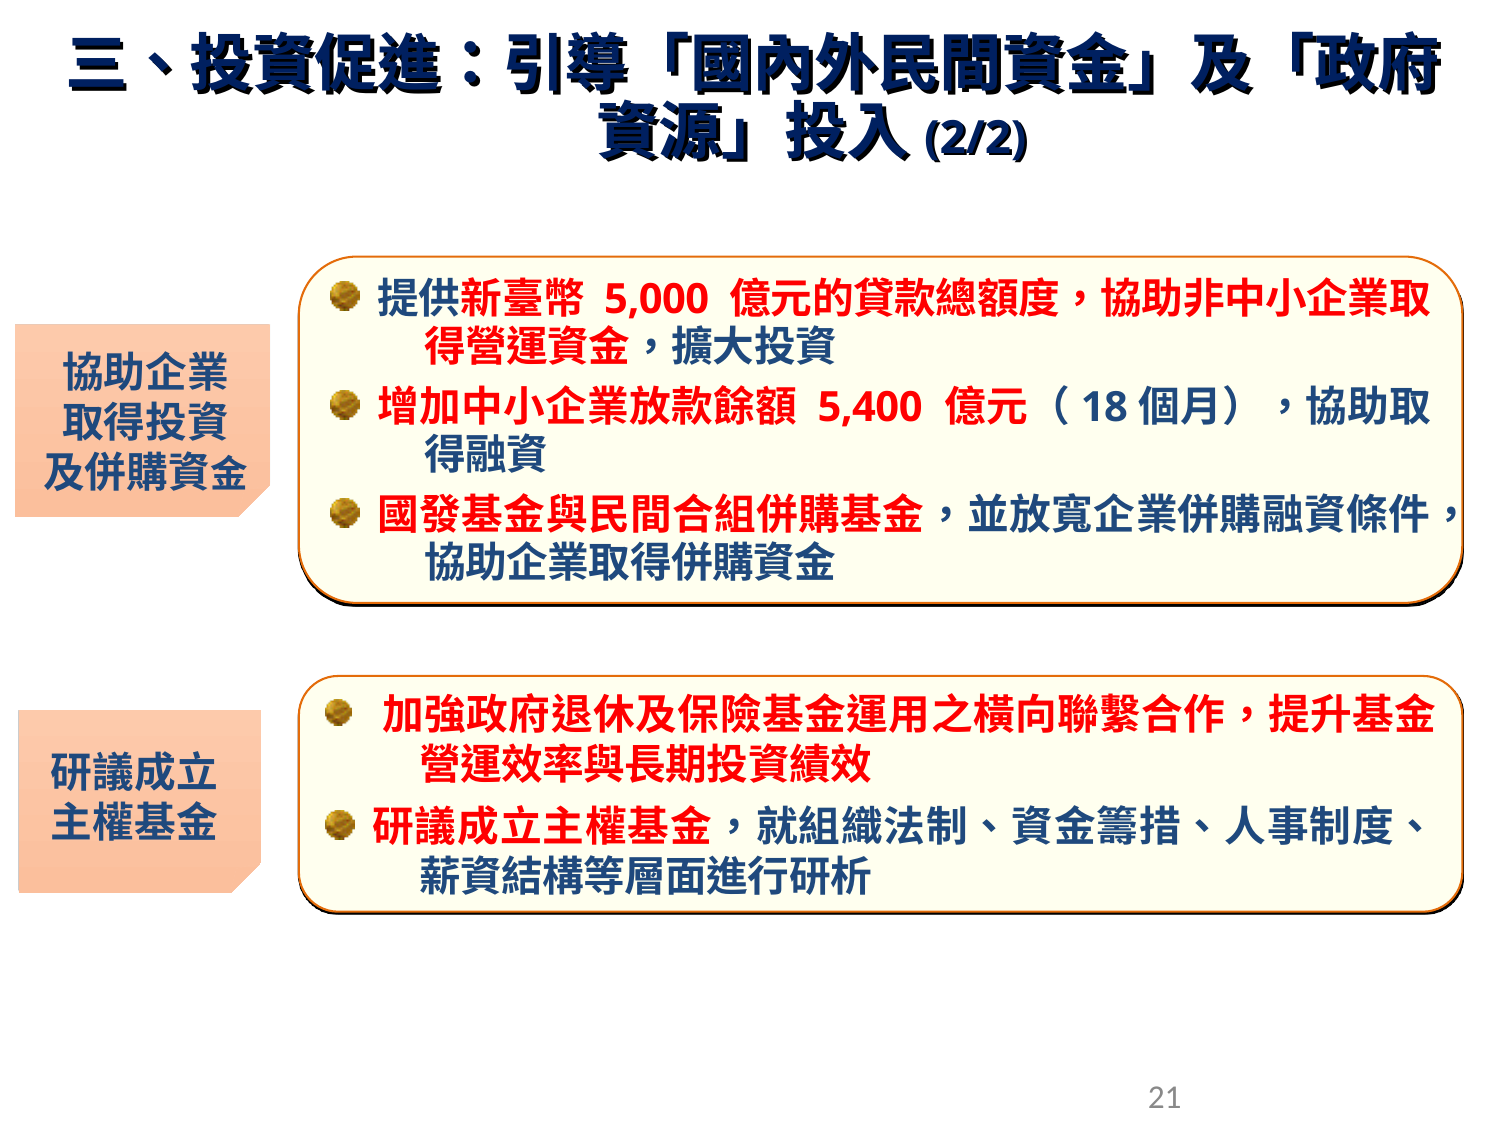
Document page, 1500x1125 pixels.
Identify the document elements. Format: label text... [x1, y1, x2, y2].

text_box 加強政府退休及保險基金運用之橫向聯繫合作，提升基金營運效率與長期投資績效 研議成立主權基金，就組織法制、資金籌措、人事制度、薪資結構等層面進行研析 [298, 675, 1463, 912]
text_box 三、投資促進：引導「國內外民間資金」及「政府資源」投入(2/2) [21, 20, 1484, 179]
text_box [18, 710, 261, 894]
text_box 研議成立 主權基金 [21, 739, 248, 854]
text_box 21 [1132, 1065, 1483, 1125]
text_box [15, 324, 271, 517]
text_box 提供新臺幣 5,000 億元的貸款總額度，協助非中小企業取得營運資金，擴大投資 增加中小企業放款餘額 5,400 億元（18個月），協助取得融資 國發基金與民間合組併購基金，並放寬企業併購融資條件，協助企業取得併購資金 [298, 256, 1463, 603]
text_box 協助企業 取得投資 及併購資金 [19, 338, 273, 503]
